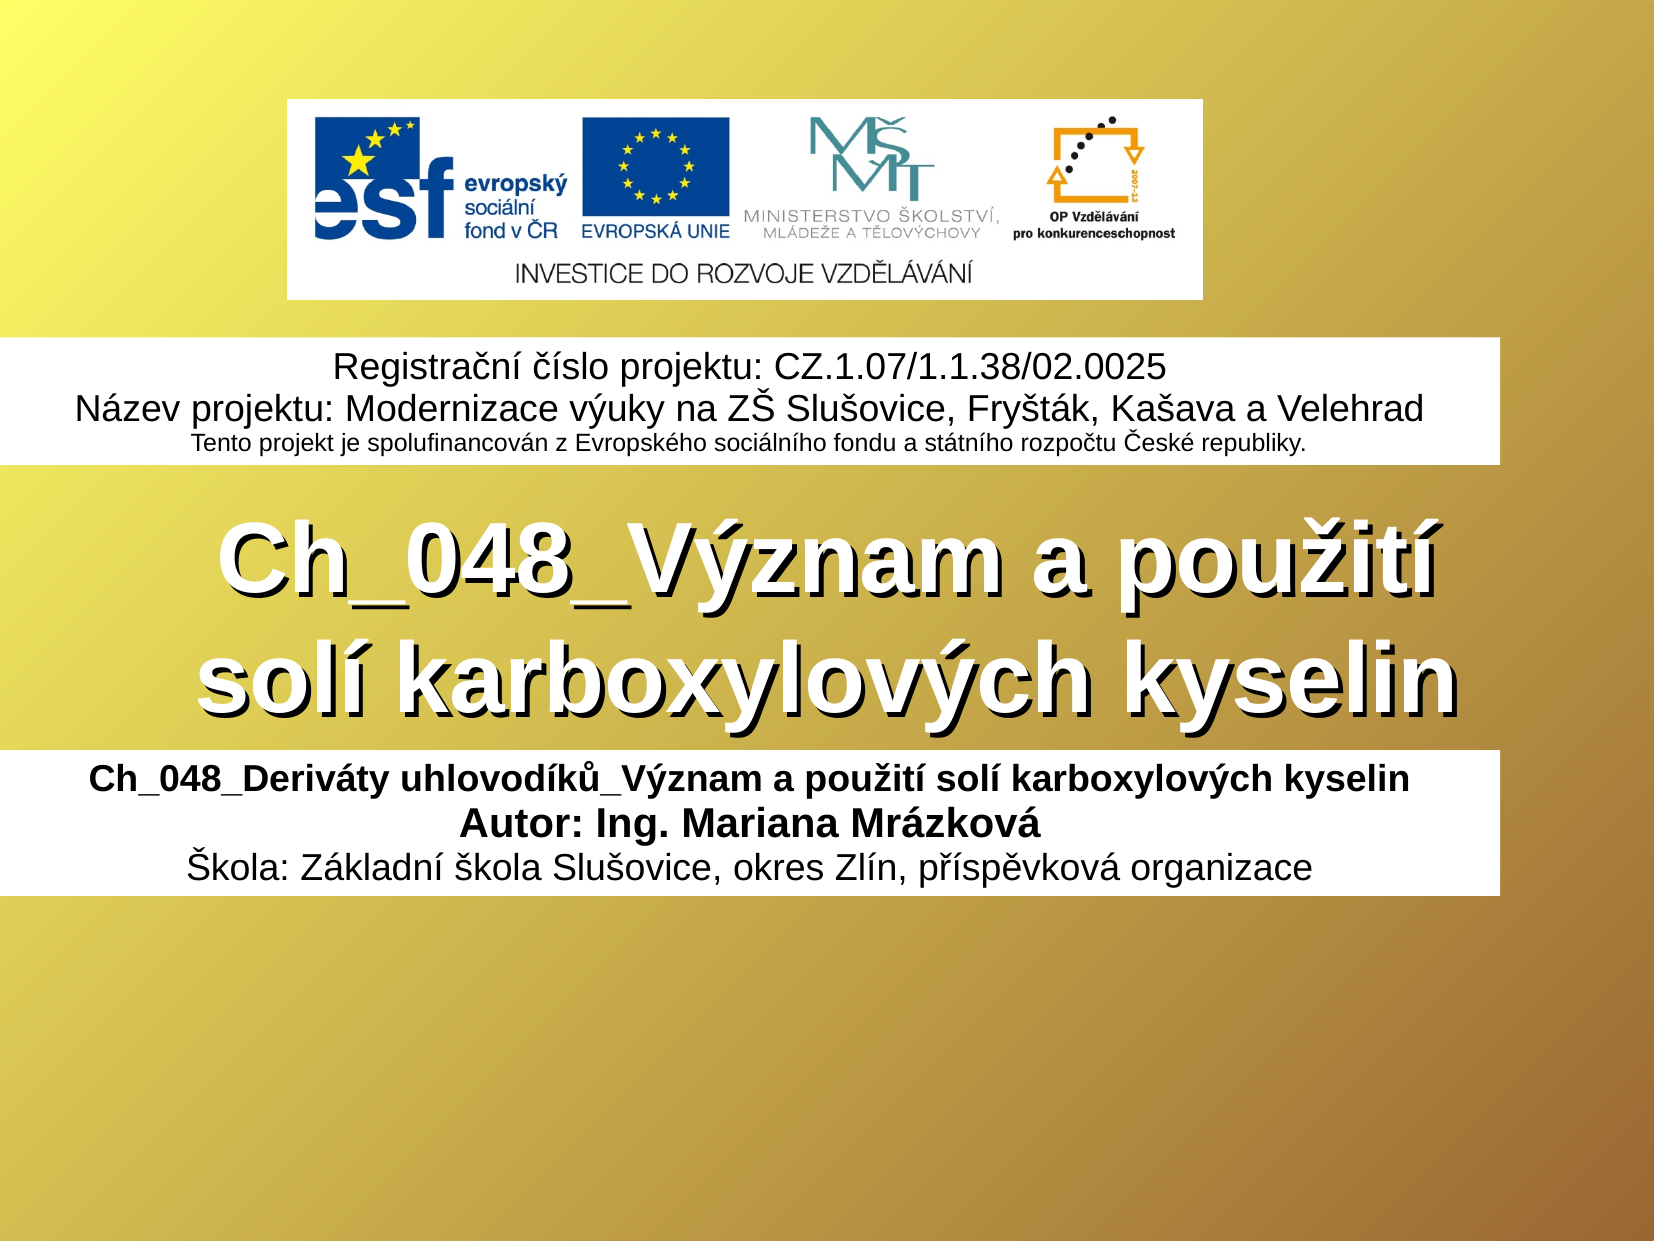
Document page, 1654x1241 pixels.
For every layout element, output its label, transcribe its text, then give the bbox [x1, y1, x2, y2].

text_box Registrační číslo projektu: CZ.1.07/1.1.38/02.0025 Název projektu: Modernizace výuky na ZŠ Slušovice, Fryšták, Kašava a Velehrad Tento projekt je spolufinancován z Evropského sociálního fondu a státního rozpočtu České republiky. [0, 337, 1501, 465]
text_box Ch_048_Deriváty uhlovodíků_Význam a použití solí karboxylových kyselin Autor: Ing. Mariana Mrázková Škola: Základní škola Slušovice, okres Zlín, příspěvková organizace [0, 750, 1501, 896]
title Ch_048_Význam a použití solí karboxylových kyselin [159, 484, 1494, 741]
picture [287, 99, 1203, 300]
